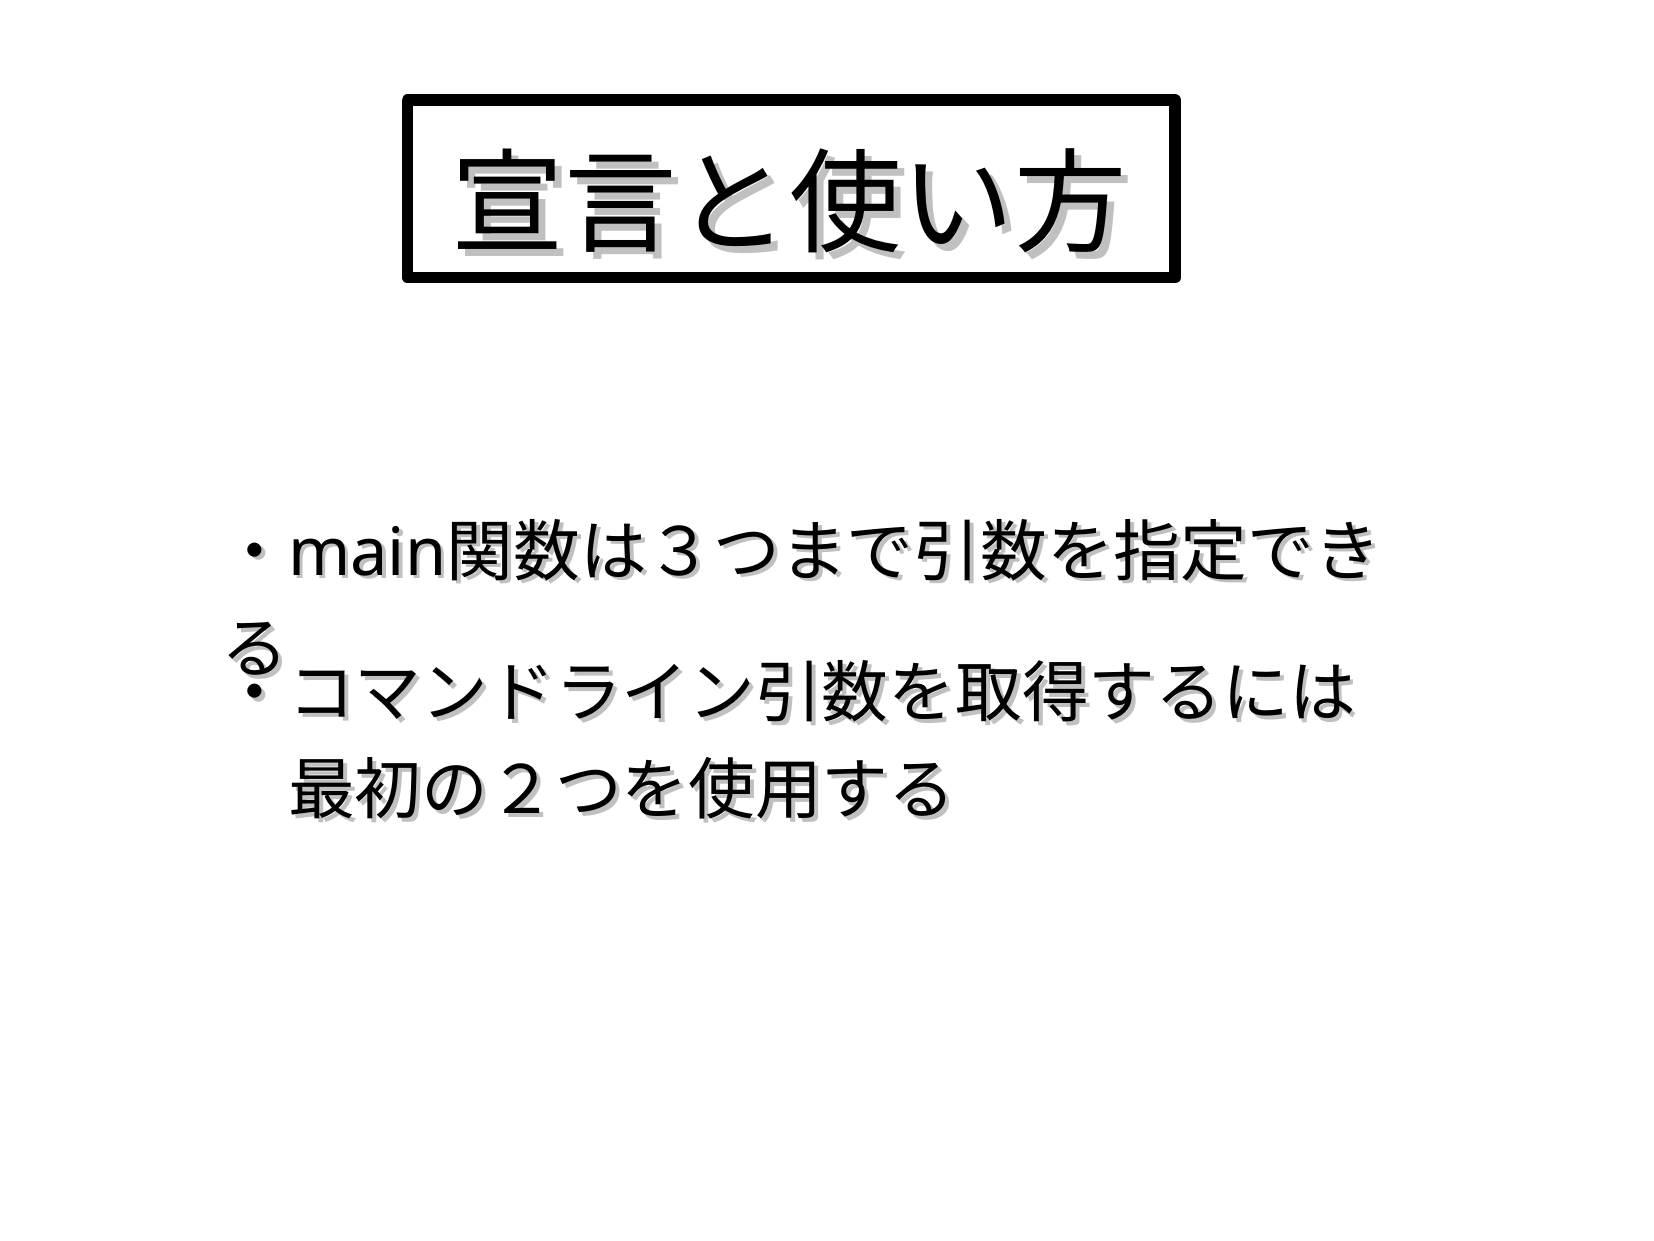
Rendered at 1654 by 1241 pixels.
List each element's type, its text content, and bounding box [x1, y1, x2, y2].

text_box ・main関数は３つまで引数を指定できる [206, 490, 1447, 603]
text_box 宣言と使い方 [437, 106, 1146, 272]
text_box ・コマンドライン引数を取得するには 最初の２つを使用する [206, 631, 1506, 807]
